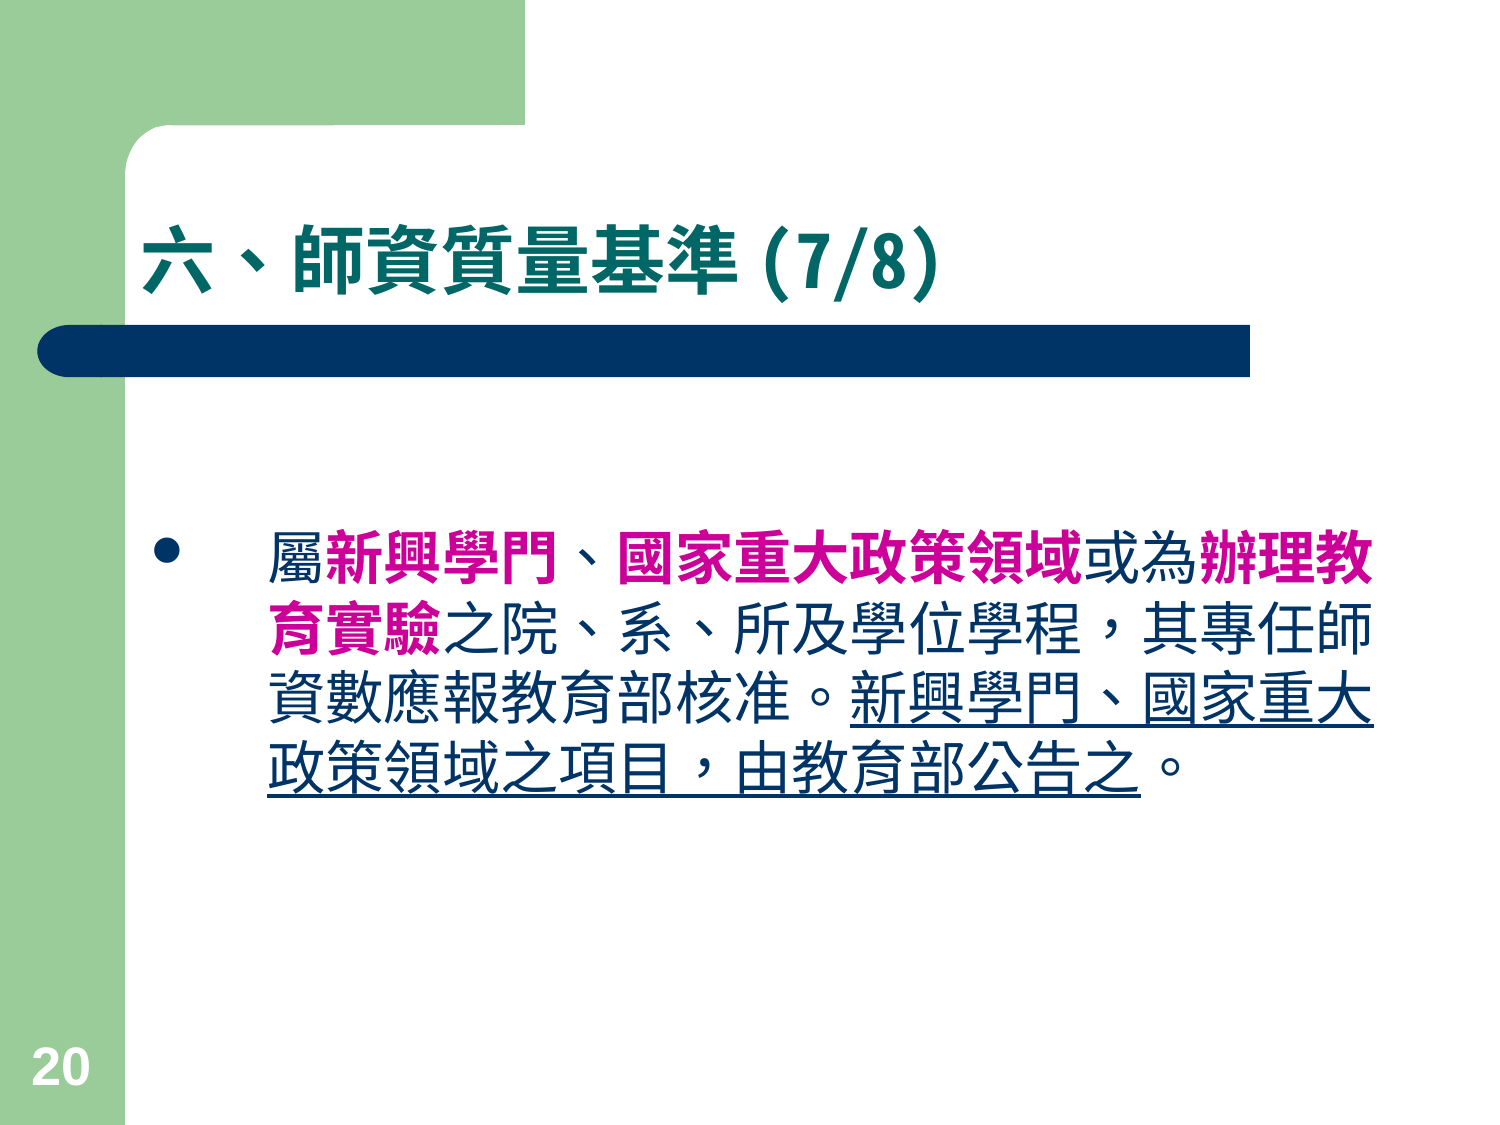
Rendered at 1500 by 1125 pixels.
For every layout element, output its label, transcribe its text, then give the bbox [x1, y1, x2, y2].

title 六、師資質量基準(7/8) [125, 125, 1425, 313]
slide_number <編號> [13, 1023, 111, 1105]
list 屬新興學門、國家重大政策領域或為辦理教育實驗之院、系、所及學位學程，其專任師資數應報教育部核准。新興學門、國家重大政策領域之項目，由教育部公告之。 [135, 514, 1398, 1125]
